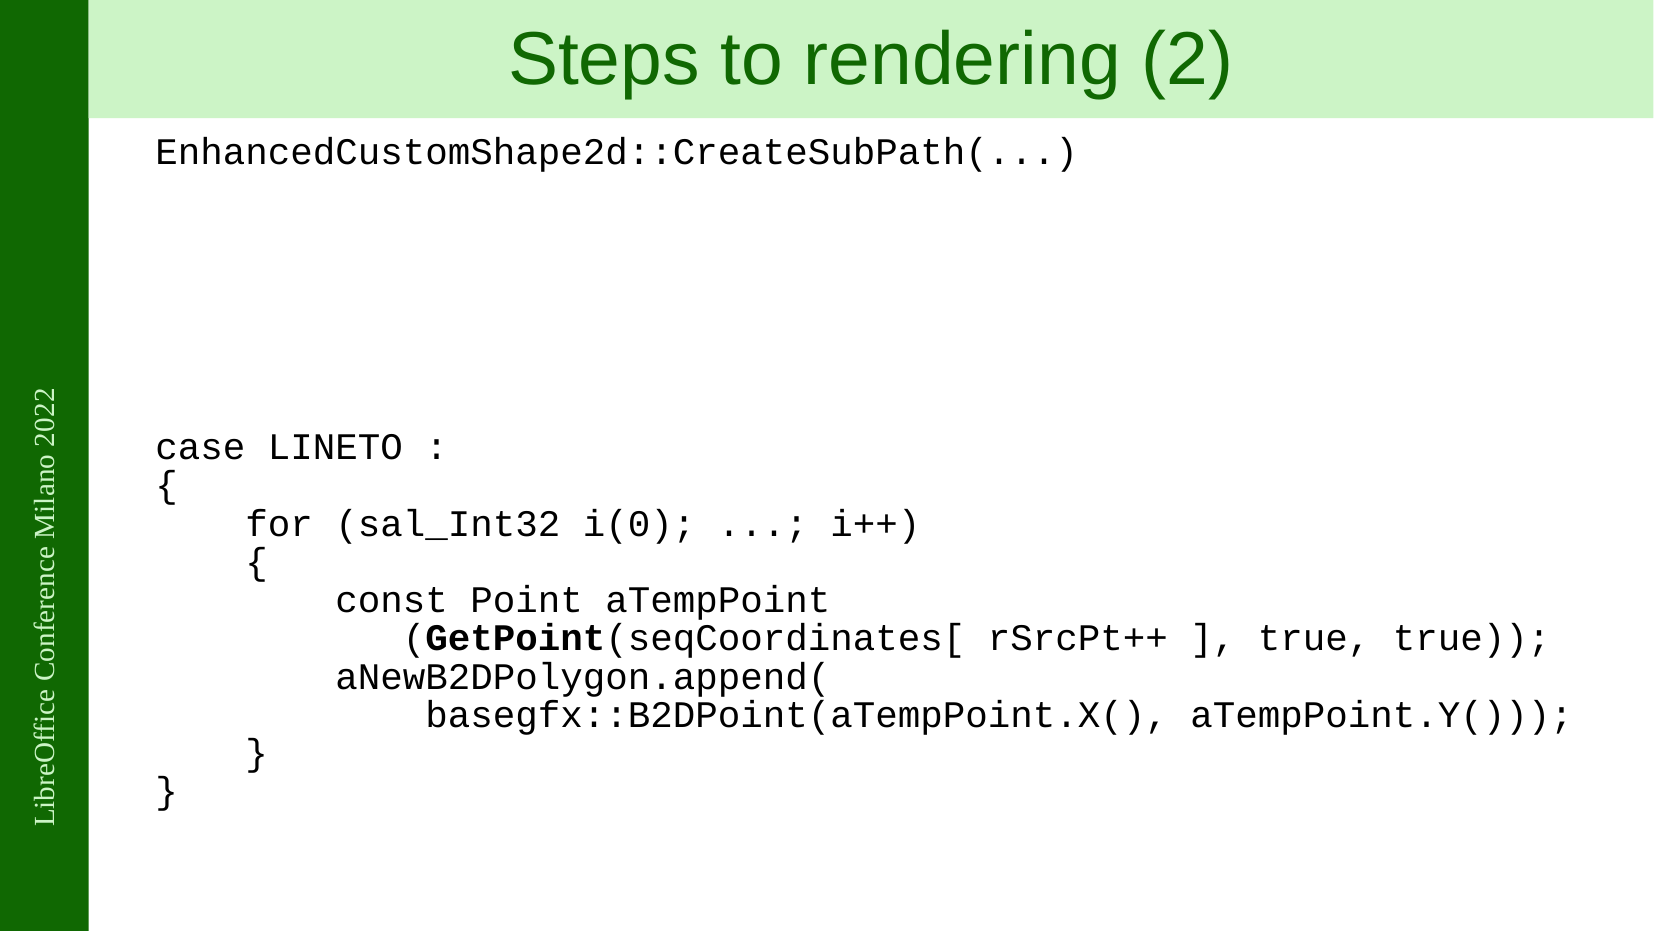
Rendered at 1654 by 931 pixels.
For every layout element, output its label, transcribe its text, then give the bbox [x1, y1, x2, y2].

text_box case LINETO : { for (sal_Int32 i(0); ...; i++) { const Point aTempPoint (GetPoint(seqCoordinates[ rSrcPt++ ], true, true)); aNewB2DPolygon.append( basegfx::B2DPoint(aTempPoint.X(), aTempPoint.Y())); } } [155, 428, 1593, 831]
text_box EnhancedCustomShape2d::CreateSubPath(...) [155, 133, 1159, 177]
title Steps to rendering (2) [88, 0, 1654, 119]
